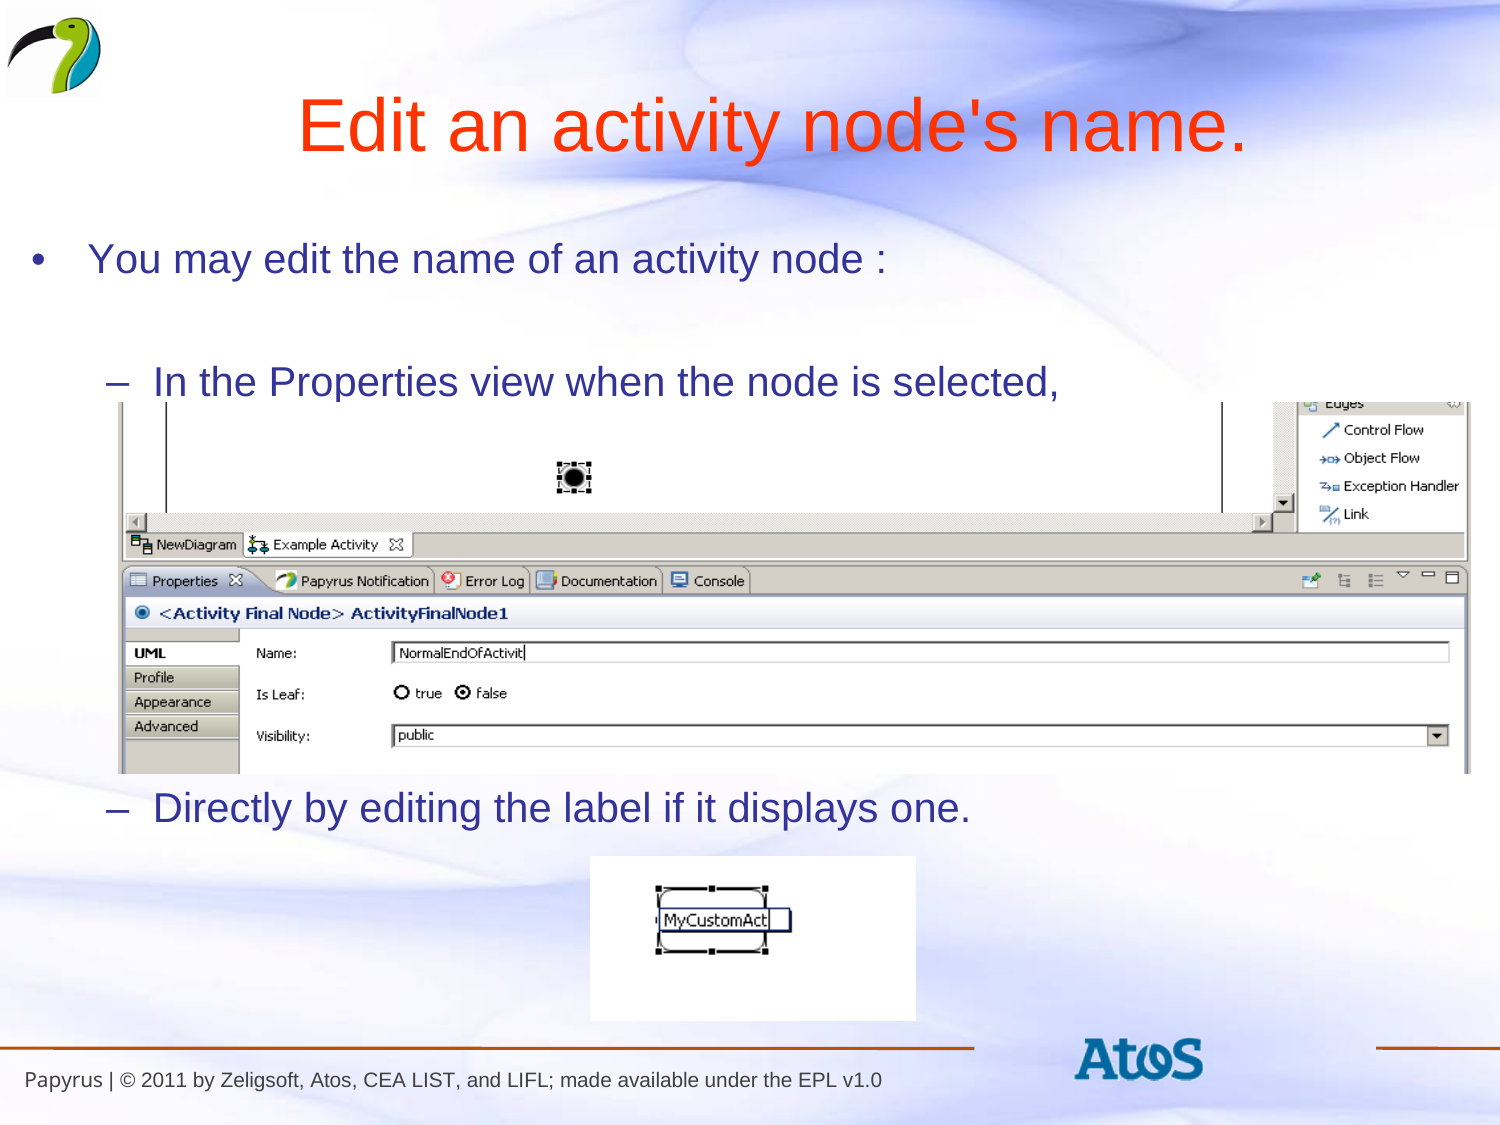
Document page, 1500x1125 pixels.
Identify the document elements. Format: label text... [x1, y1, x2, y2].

title Edit an activity node's name. [283, 64, 1264, 186]
picture [0, 0, 1500, 1125]
list You may edit the name of an activity node : In the Properties view when the node is selected, Directly by editing the label if it displays one. [31, 236, 1469, 975]
